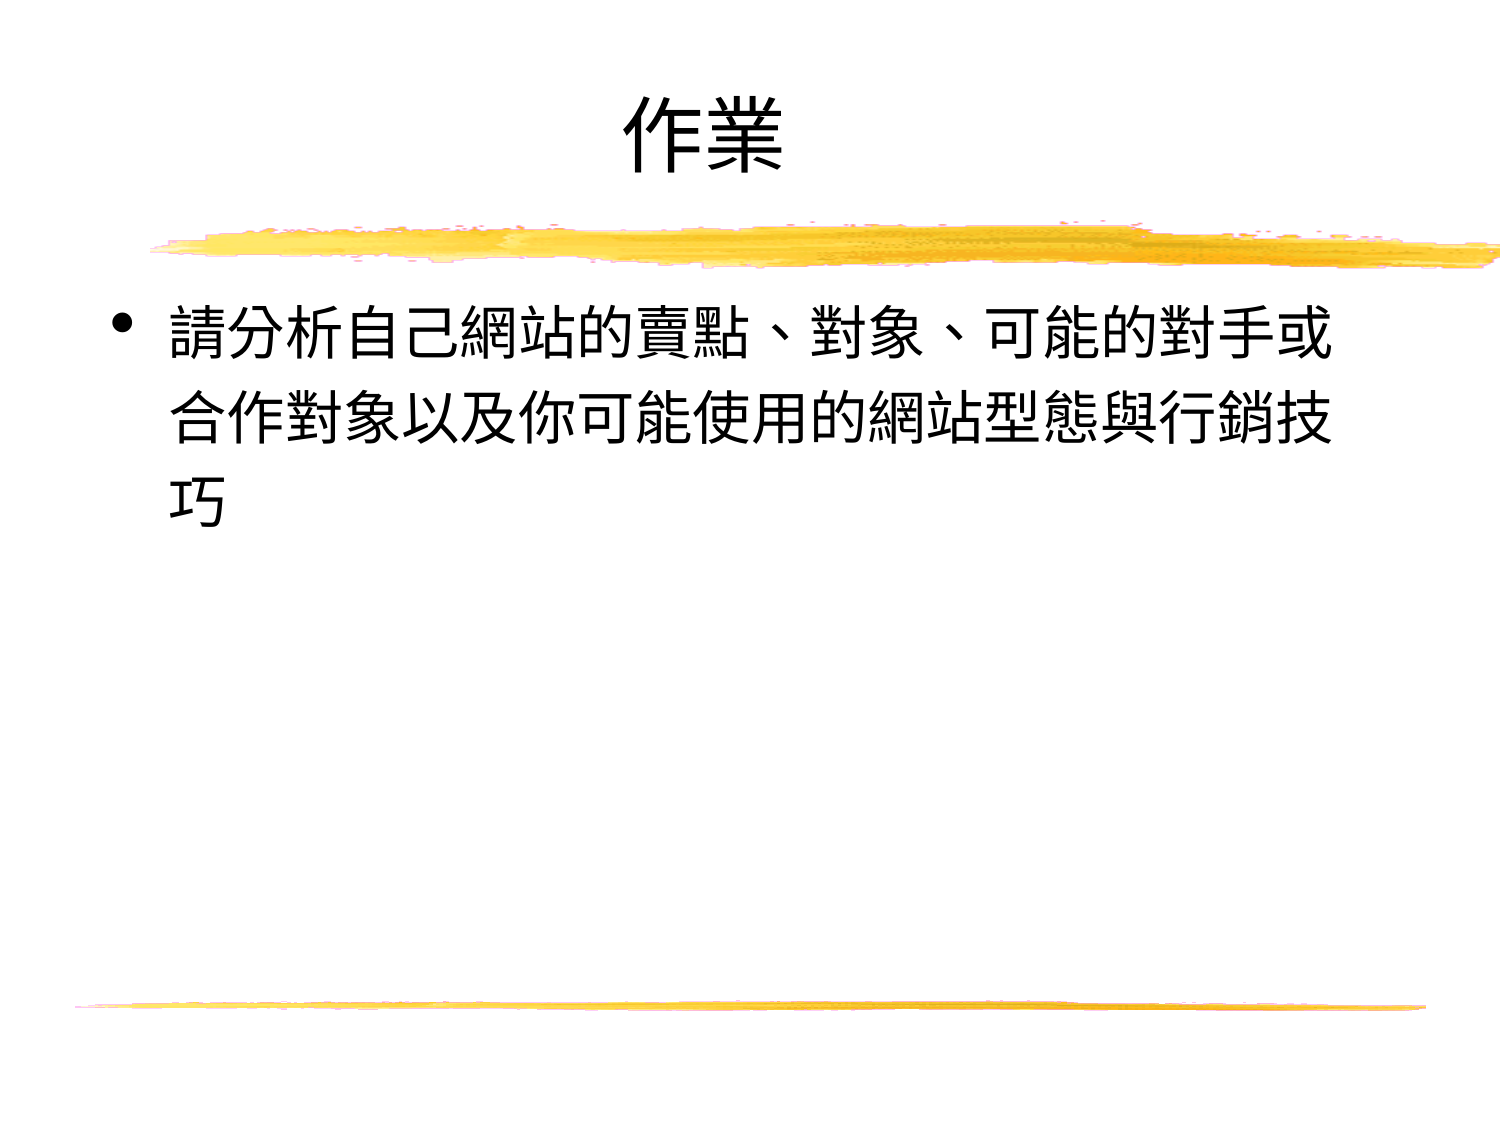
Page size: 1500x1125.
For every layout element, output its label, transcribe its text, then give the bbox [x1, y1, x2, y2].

picture [150, 215, 1500, 279]
list 請分析自己網站的賣點、對象、可能的對手或合作對象以及你可能使用的網站型態與行銷技巧 [112, 287, 1388, 963]
picture [75, 999, 1426, 1013]
title 作業 [66, 30, 1342, 231]
